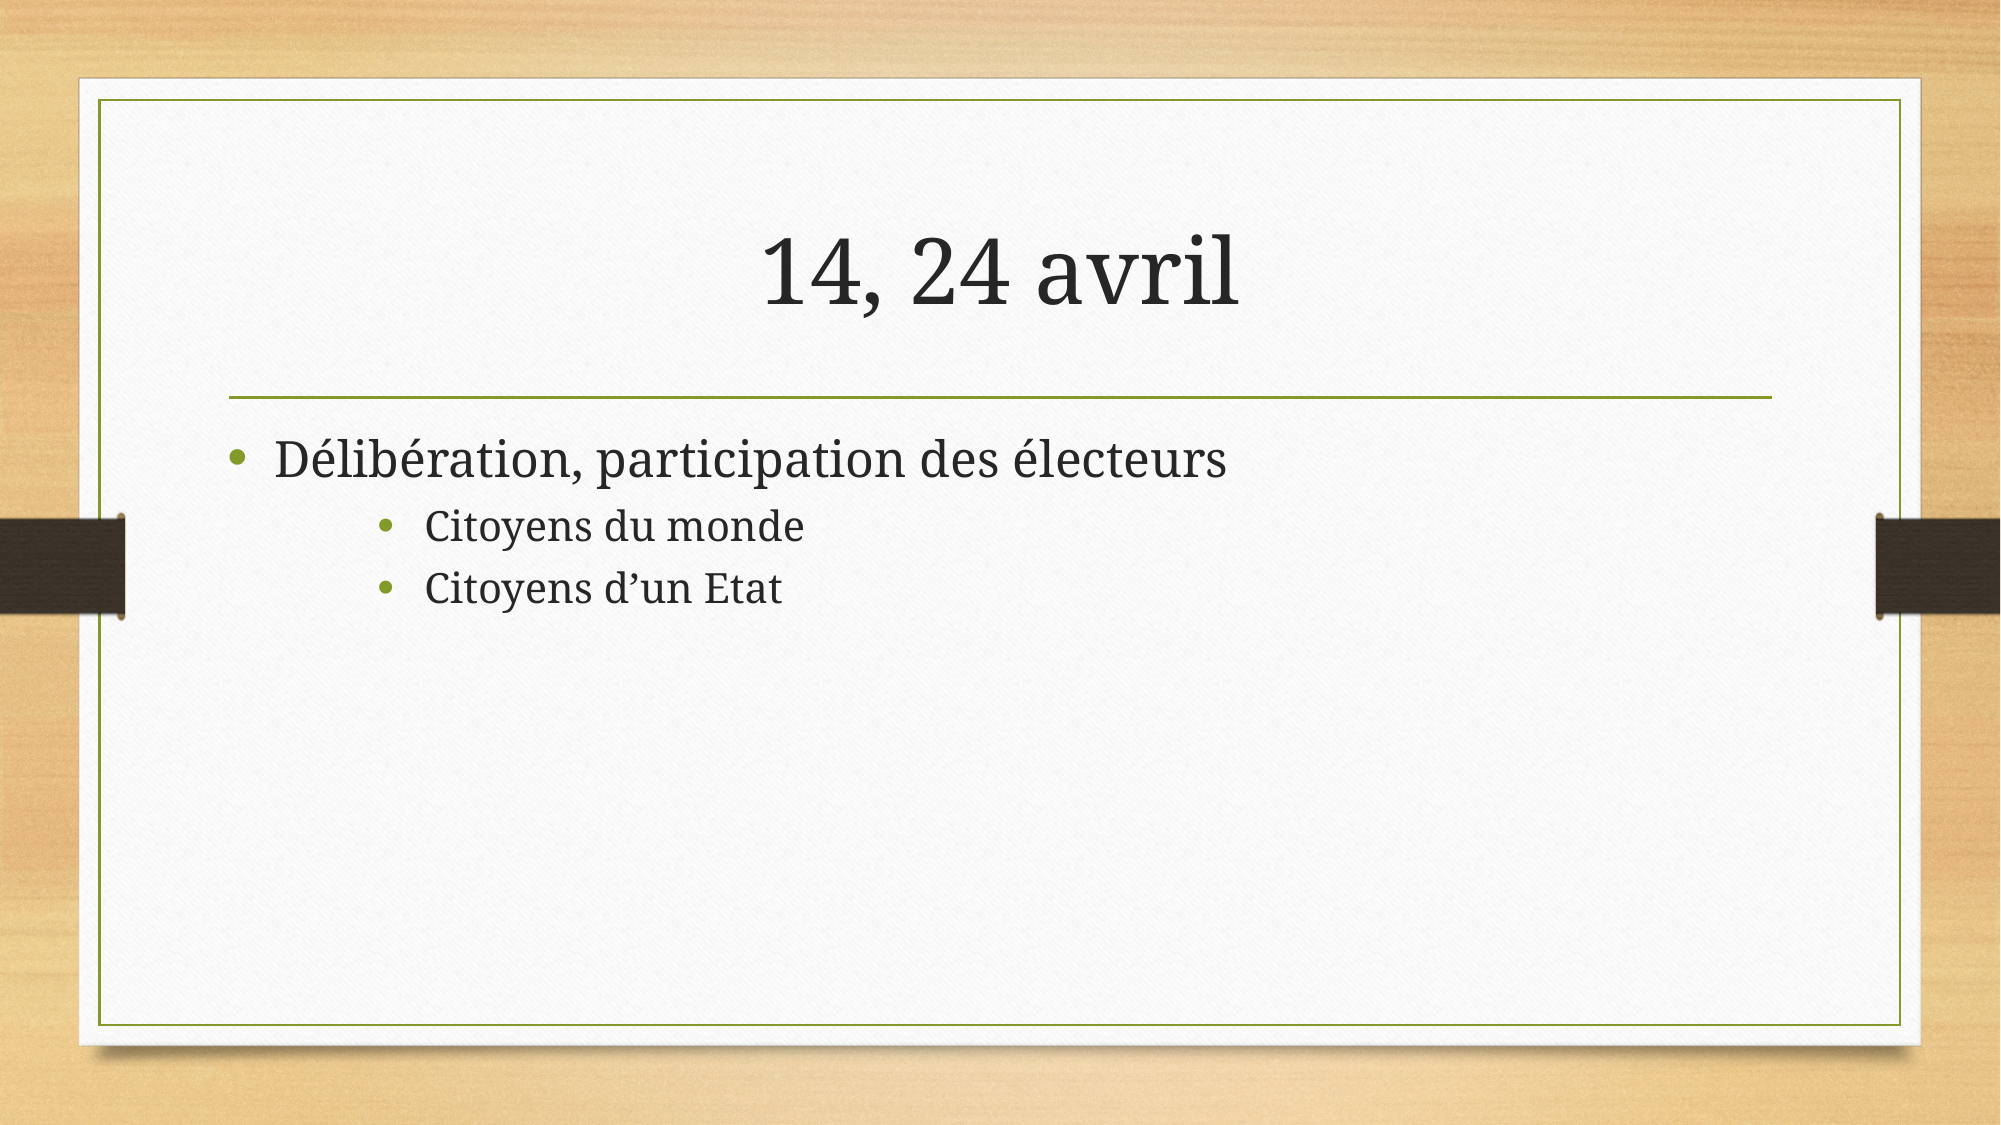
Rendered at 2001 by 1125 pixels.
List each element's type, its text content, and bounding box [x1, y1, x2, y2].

title 14, 24 avril [212, 161, 1788, 376]
list Délibération, participation des électeurs Citoyens du monde Citoyens d’un Etat [212, 419, 1788, 964]
